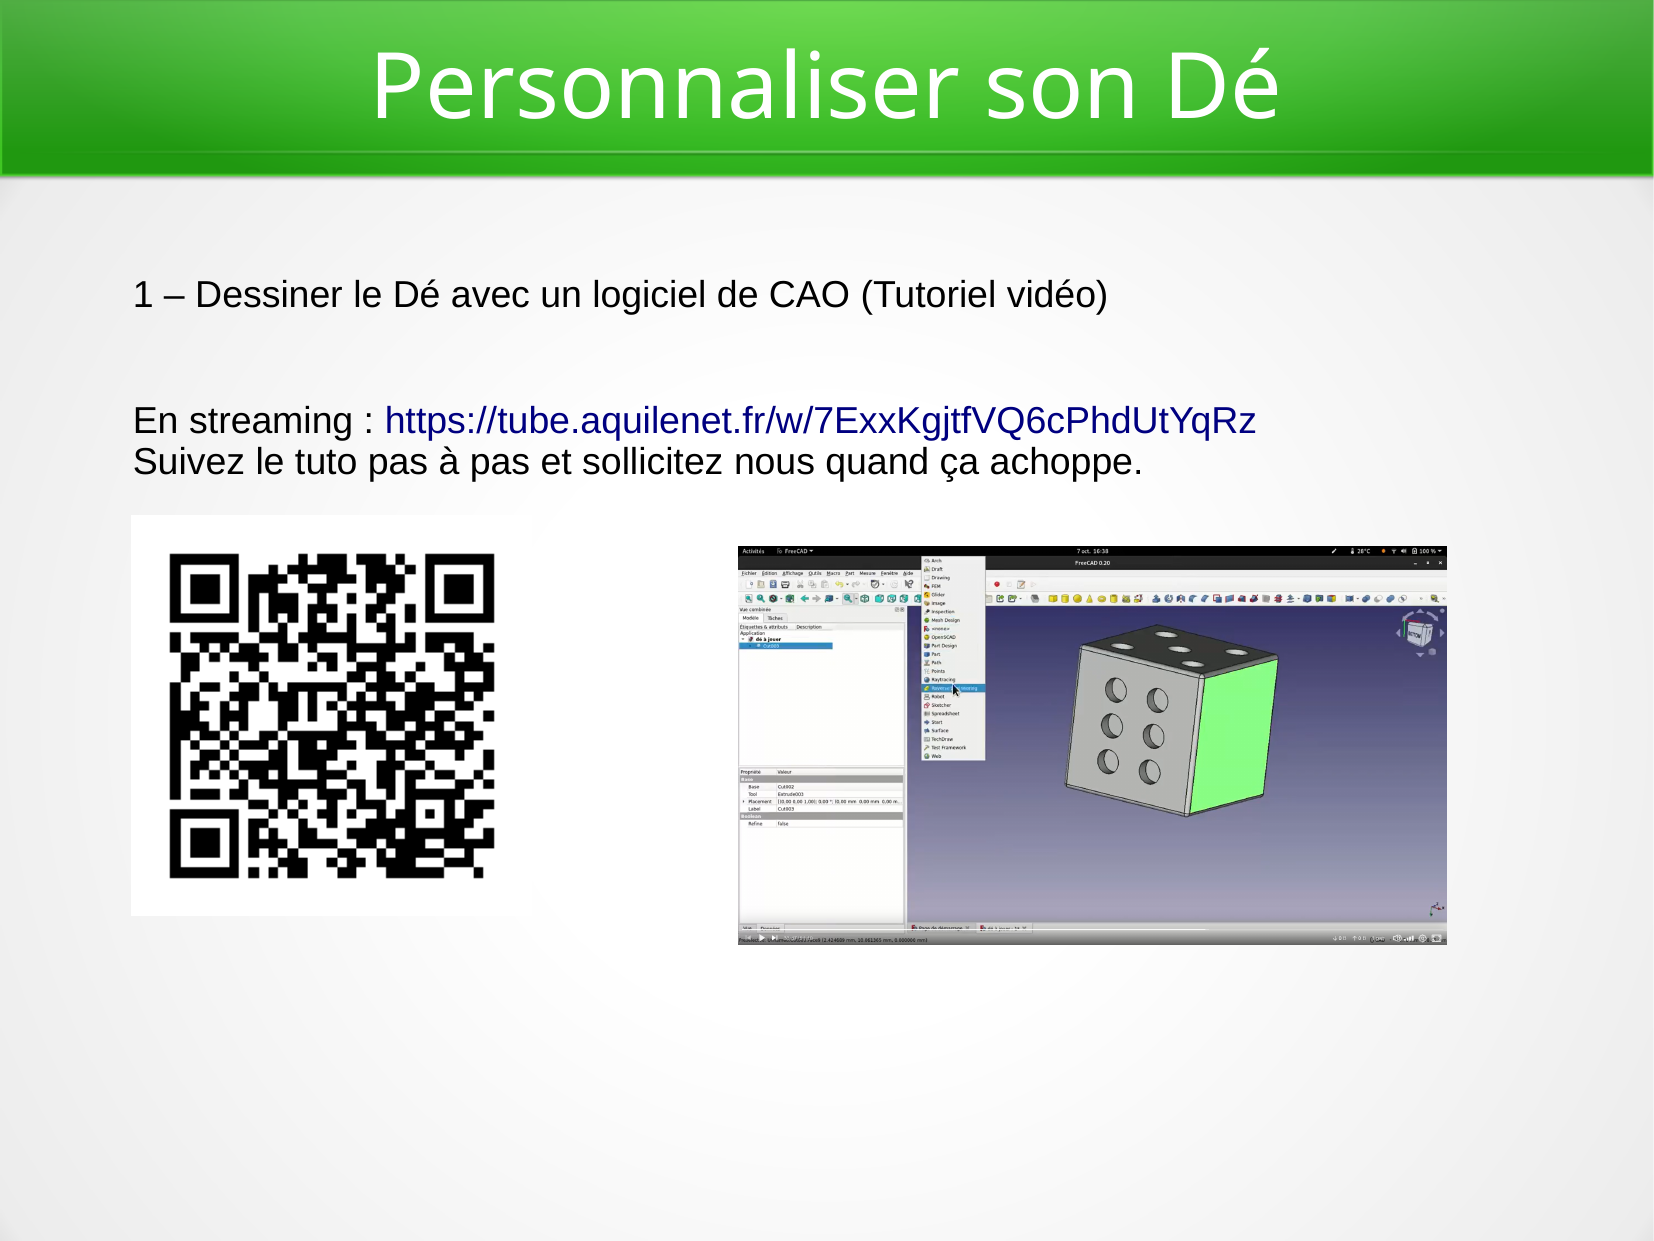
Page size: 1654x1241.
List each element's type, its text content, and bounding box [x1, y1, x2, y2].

title Personnaliser son Dé [82, 11, 1571, 154]
picture [0, 0, 1654, 1241]
text_box 1 – Dessiner le Dé avec un logiciel de CAO (Tutoriel vidéo) En streaming : https://tube.aquilenet.fr/w/7ExxKgjtfVQ6cPhdUtYqRz Suivez le tuto pas à pas et sollicitez nous quand ça achoppe. [118, 265, 1329, 701]
